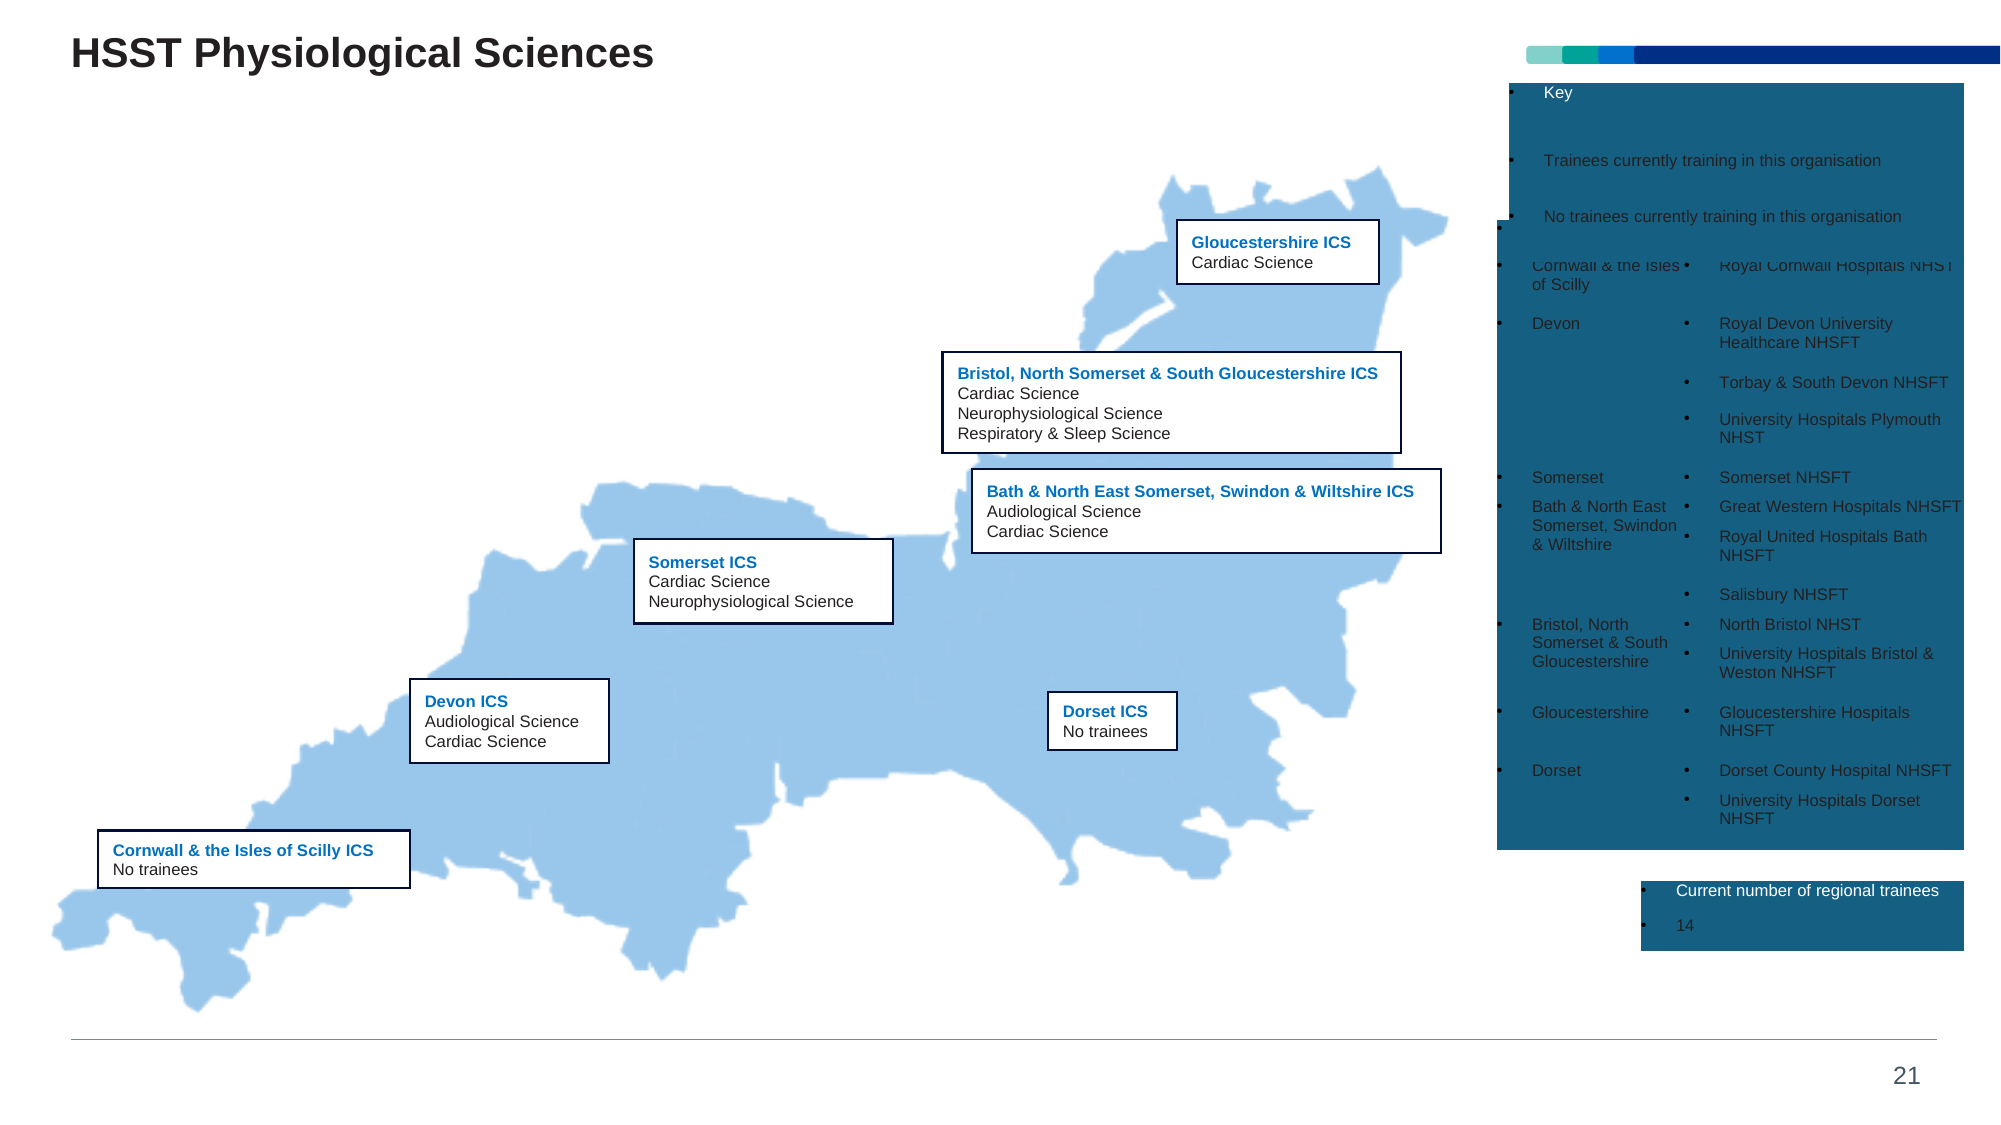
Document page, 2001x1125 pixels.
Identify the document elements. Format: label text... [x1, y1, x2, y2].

table_cell Dorset County Hospital NHSFT [1684, 762, 1964, 791]
table_cell Trainees currently training in this organisation [1509, 152, 1907, 207]
table_cell [1907, 152, 1964, 207]
text_box Bristol, North Somerset & South Gloucestershire ICS Cardiac Science Neurophysiological Science Respiratory & Sleep Science [943, 352, 1401, 453]
table_cell Royal Cornwall Hospitals NHST [1684, 262, 1964, 315]
table_cell Bath & North East Somerset, Swindon & Wiltshire [1497, 498, 1684, 615]
text_box Bath & North East Somerset, Swindon & Wiltshire ICS Audiological Science Cardiac Science [972, 469, 1441, 553]
title HSST Physiological Sciences [70, 32, 1513, 79]
table_cell Great Western Hospitals NHSFT [1684, 498, 1964, 527]
table_cell Cornwall & the Isles of Scilly [1497, 256, 1684, 315]
table_cell Salisbury NHSFT [1684, 586, 1964, 615]
text_box Devon ICS Audiological Science Cardiac Science [410, 679, 609, 763]
table_header ICS [1497, 220, 1509, 256]
table_cell North Bristol NHST [1684, 615, 1964, 644]
table_cell 14 [1641, 916, 1964, 951]
table_header Current number of regional trainees [1641, 881, 1964, 916]
text_box Somerset ICS Cardiac Science Neurophysiological Science [634, 539, 893, 624]
table_cell Somerset NHSFT [1684, 468, 1964, 498]
table_cell Gloucestershire [1497, 703, 1684, 762]
text_box Dorset ICS No trainees [1048, 692, 1177, 750]
table_cell No trainees currently training in this organisation [1509, 207, 1907, 262]
table_cell Bristol, North Somerset & South Gloucestershire [1497, 615, 1684, 703]
table_cell University Hospitals Bristol & Weston NHSFT [1684, 644, 1964, 703]
picture [42, 157, 1463, 1040]
table_cell Devon [1497, 315, 1684, 468]
text_box Cornwall & the Isles of Scilly ICS No trainees [98, 830, 410, 888]
table_cell Royal United Hospitals Bath NHSFT [1684, 527, 1964, 586]
table_cell Dorset [1497, 762, 1684, 850]
table_cell [1907, 207, 1964, 262]
table_cell Somerset [1497, 468, 1684, 498]
table_cell University Hospitals Dorset NHSFT [1684, 791, 1964, 850]
table_cell Torbay & South Devon NHSFT [1684, 373, 1964, 410]
table_cell University Hospitals Plymouth NHST [1684, 410, 1964, 468]
table_cell Gloucestershire Hospitals NHSFT [1684, 703, 1964, 762]
text_box Gloucestershire ICS Cardiac Science [1177, 220, 1379, 284]
table_cell Royal Devon University Healthcare NHSFT [1684, 315, 1964, 373]
table_header Key [1509, 83, 1907, 152]
table_header [1907, 83, 1964, 152]
